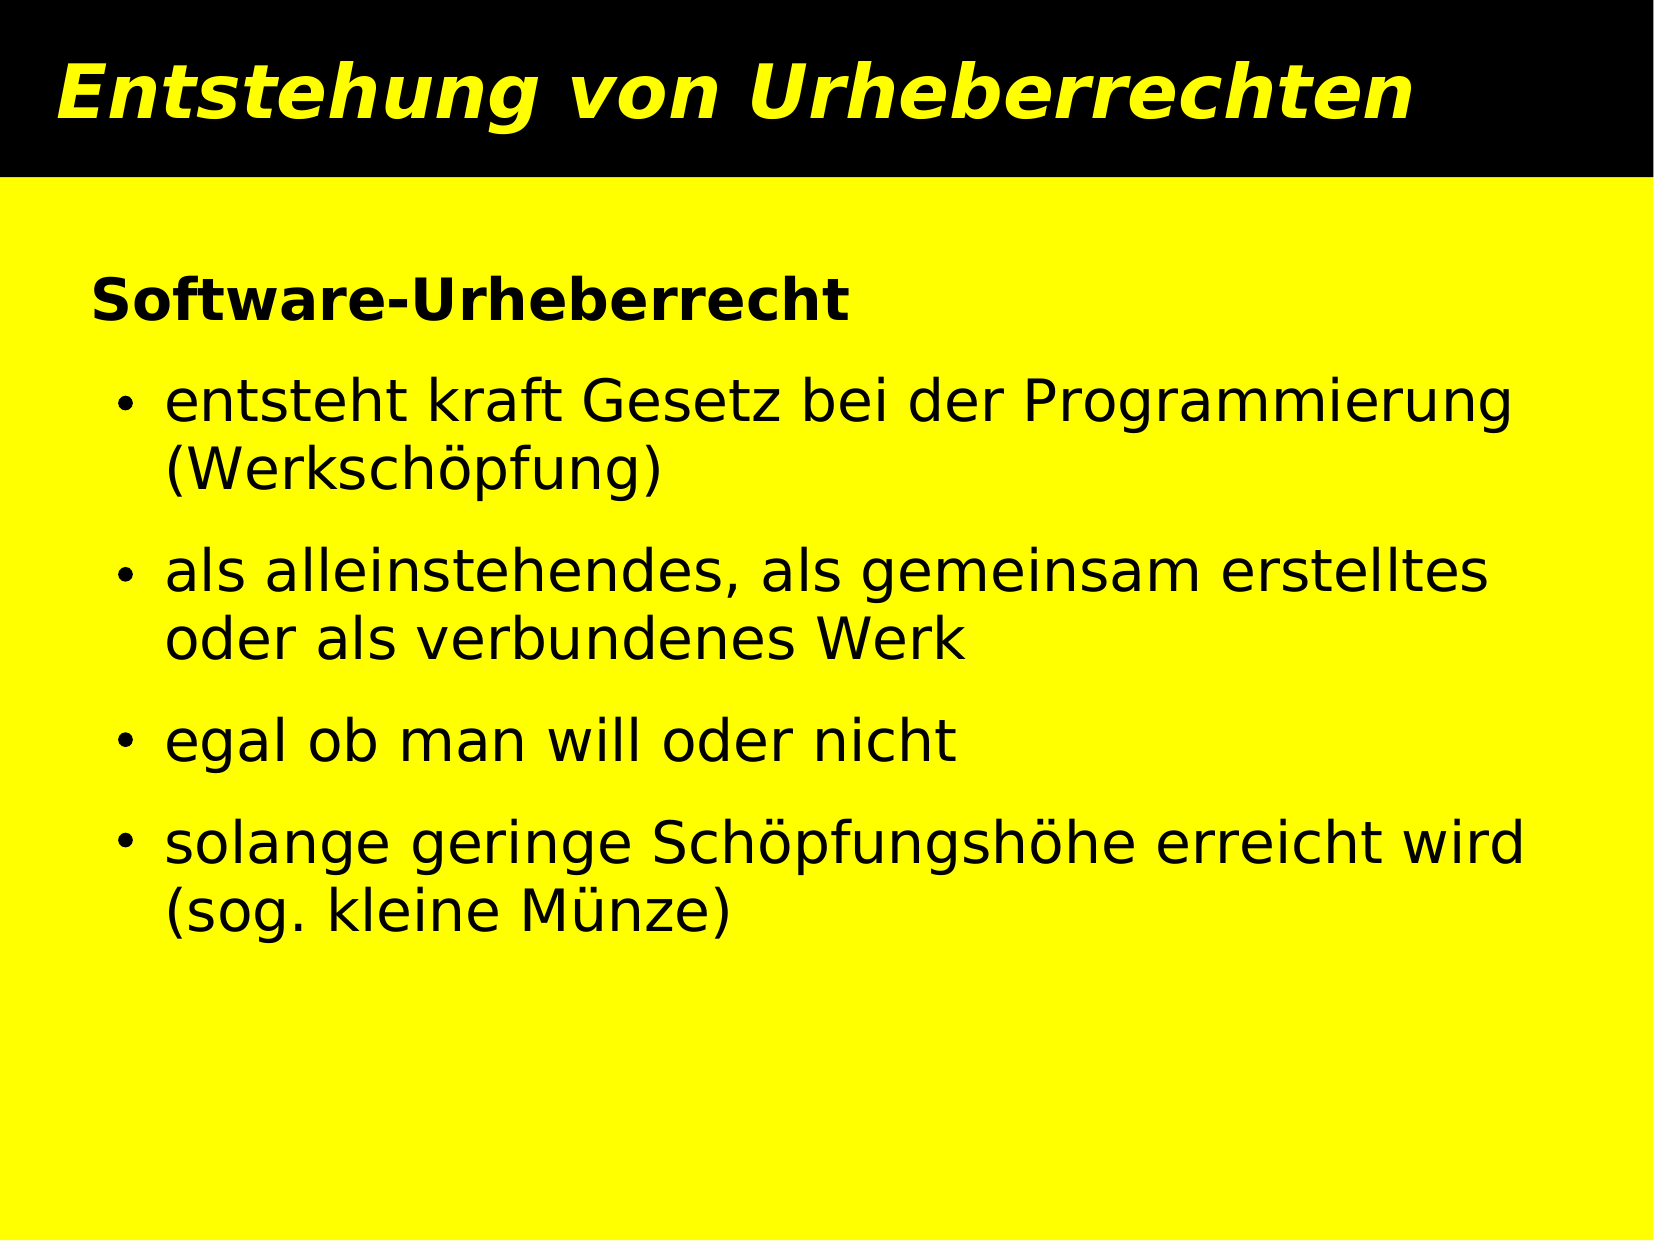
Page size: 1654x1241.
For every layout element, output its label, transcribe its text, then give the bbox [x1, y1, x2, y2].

text_box Software-Urheberrecht entsteht kraft Gesetz bei der Programmierung (Werkschöpfung) als alleinstehendes, als gemeinsam erstelltes oder als verbundenes Werk egal ob man will oder nicht solange geringe Schöpfungshöhe erreicht wird (sog. kleine Münze) [75, 258, 1543, 1089]
text_box Entstehung von Urheberrechten [41, 41, 1406, 144]
text_box [0, 0, 1654, 1241]
